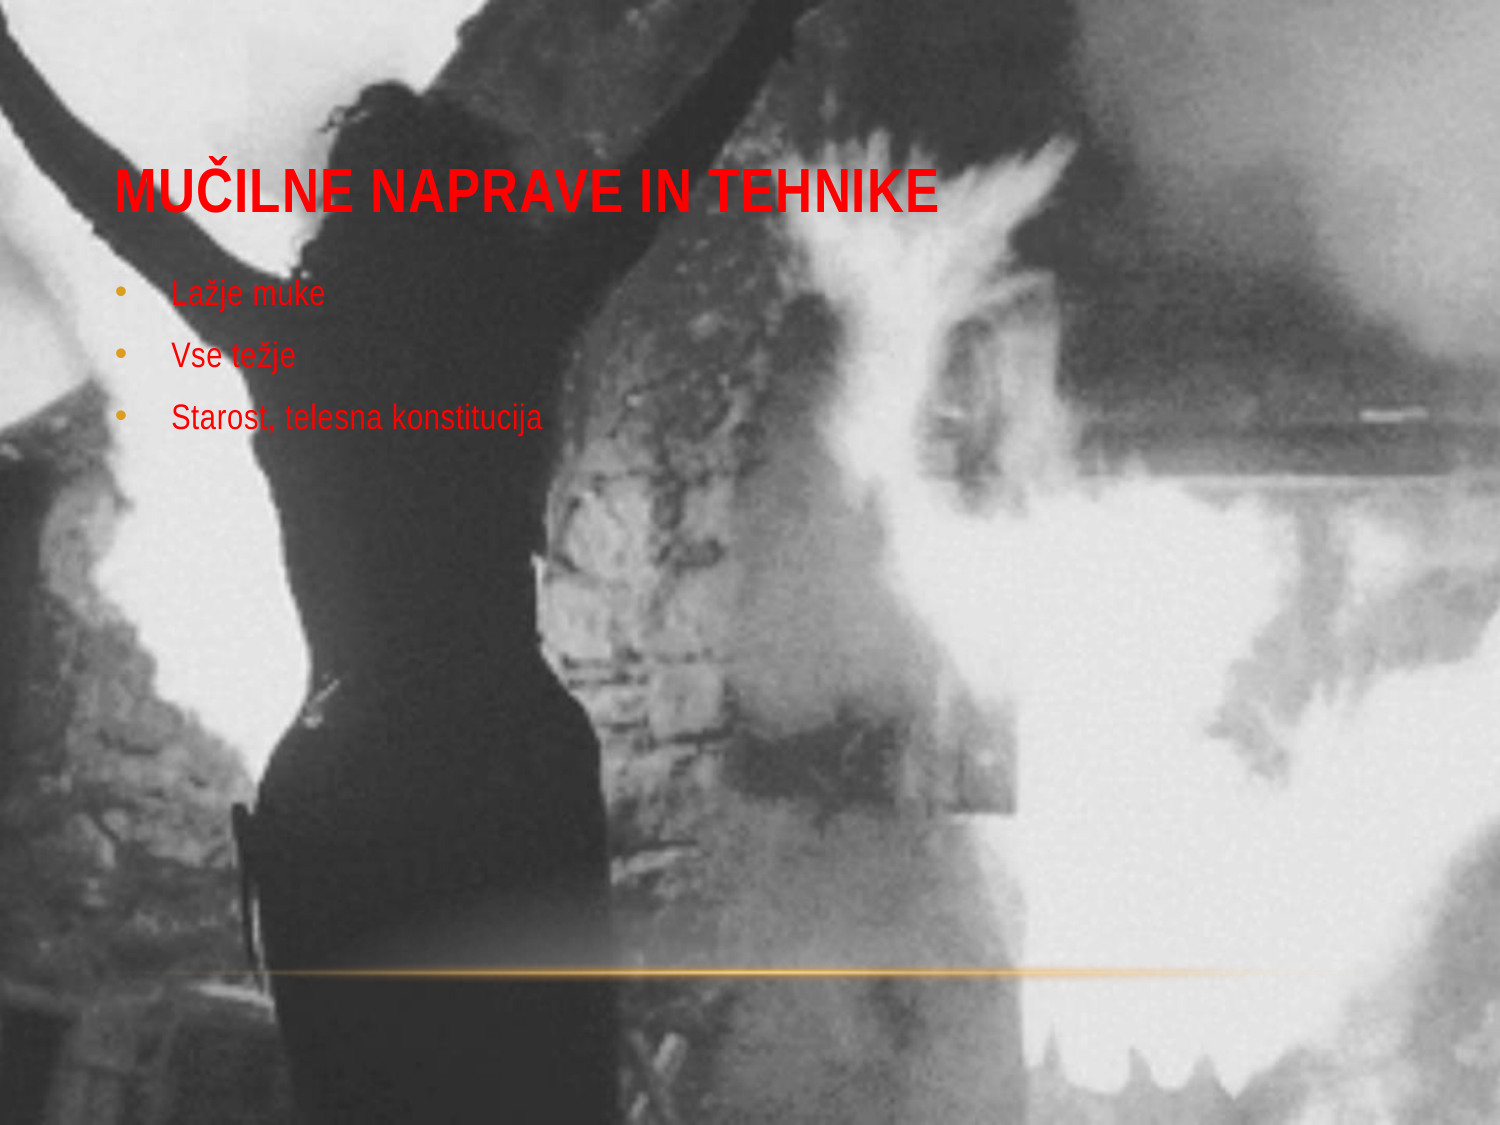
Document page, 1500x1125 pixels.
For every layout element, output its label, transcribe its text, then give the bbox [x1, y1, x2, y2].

list Lažje muke Vse težje Starost, telesna konstitucija [99, 262, 1400, 938]
picture [0, 0, 1500, 1125]
title Mučilne naprave in tehnike [99, 45, 1400, 233]
